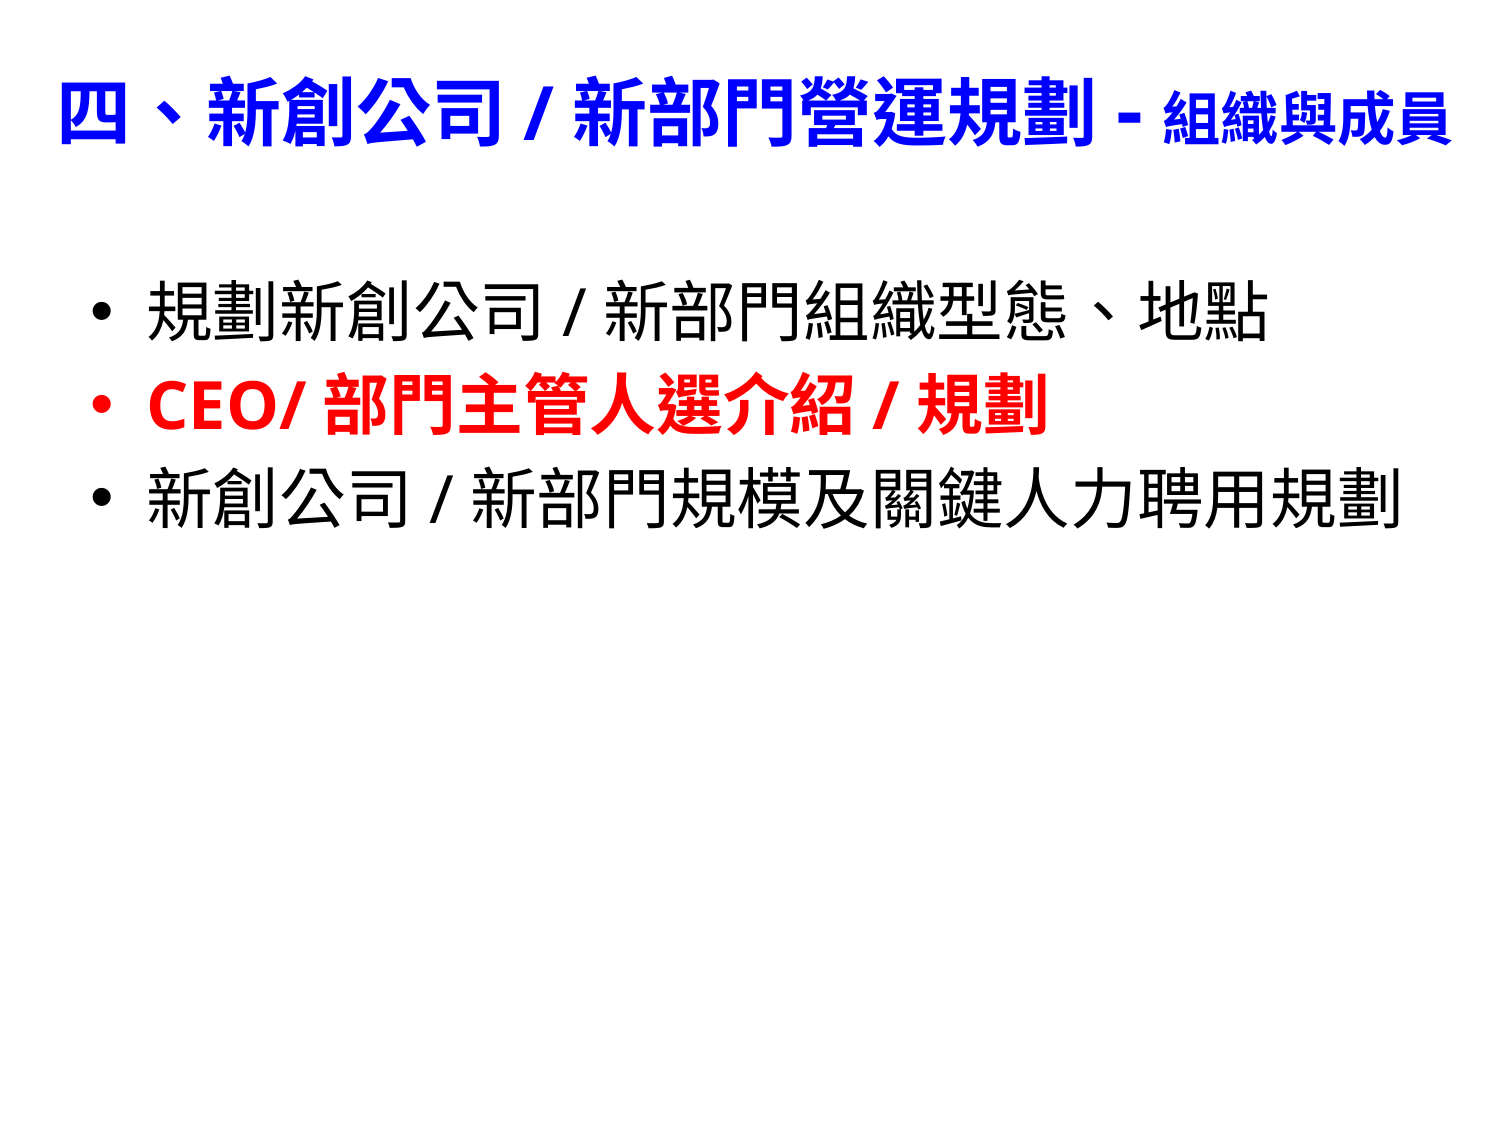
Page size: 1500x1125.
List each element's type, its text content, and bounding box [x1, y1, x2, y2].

list 規劃新創公司/新部門組織型態、地點 CEO/部門主管人選介紹/規劃 新創公司/新部門規模及關鍵人力聘用規劃 [75, 262, 1425, 764]
title 四、新創公司/新部門營運規劃-組織與成員 [33, 30, 1477, 183]
